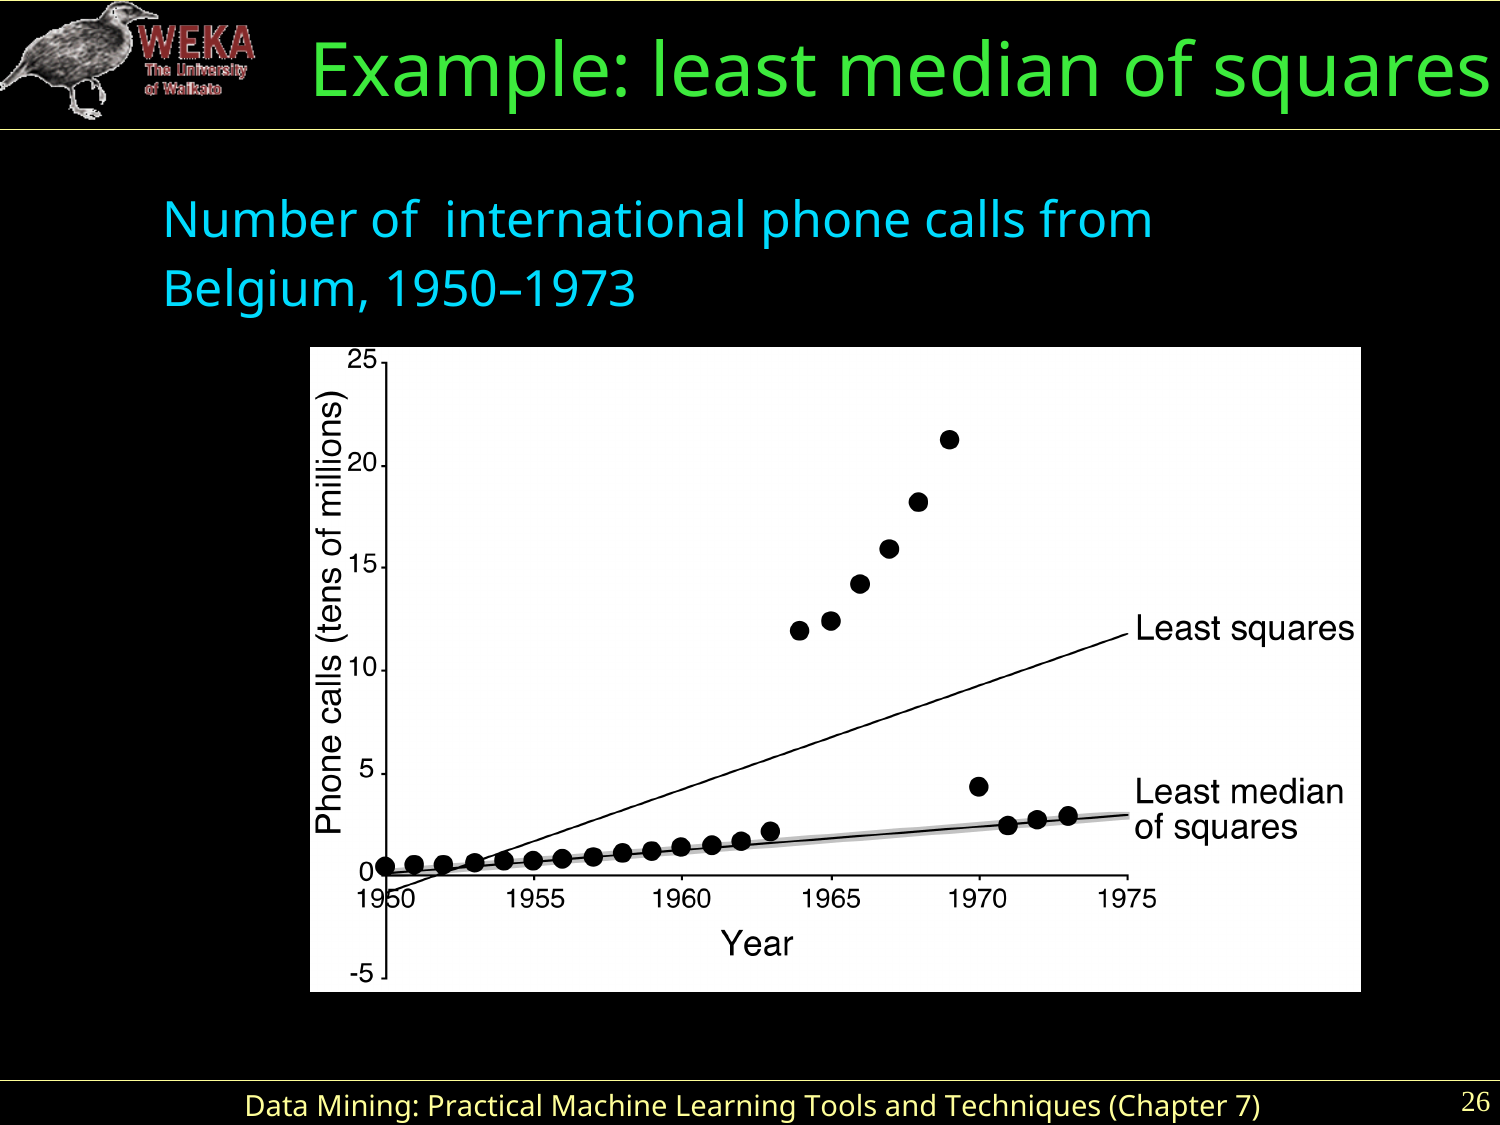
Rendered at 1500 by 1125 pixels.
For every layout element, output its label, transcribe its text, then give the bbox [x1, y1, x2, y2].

title Example: least median of squares [295, 0, 1500, 148]
picture [0, 1, 266, 129]
text_box Number of international phone calls from Belgium, 1950–1973 [147, 177, 1336, 306]
picture [310, 347, 1361, 992]
